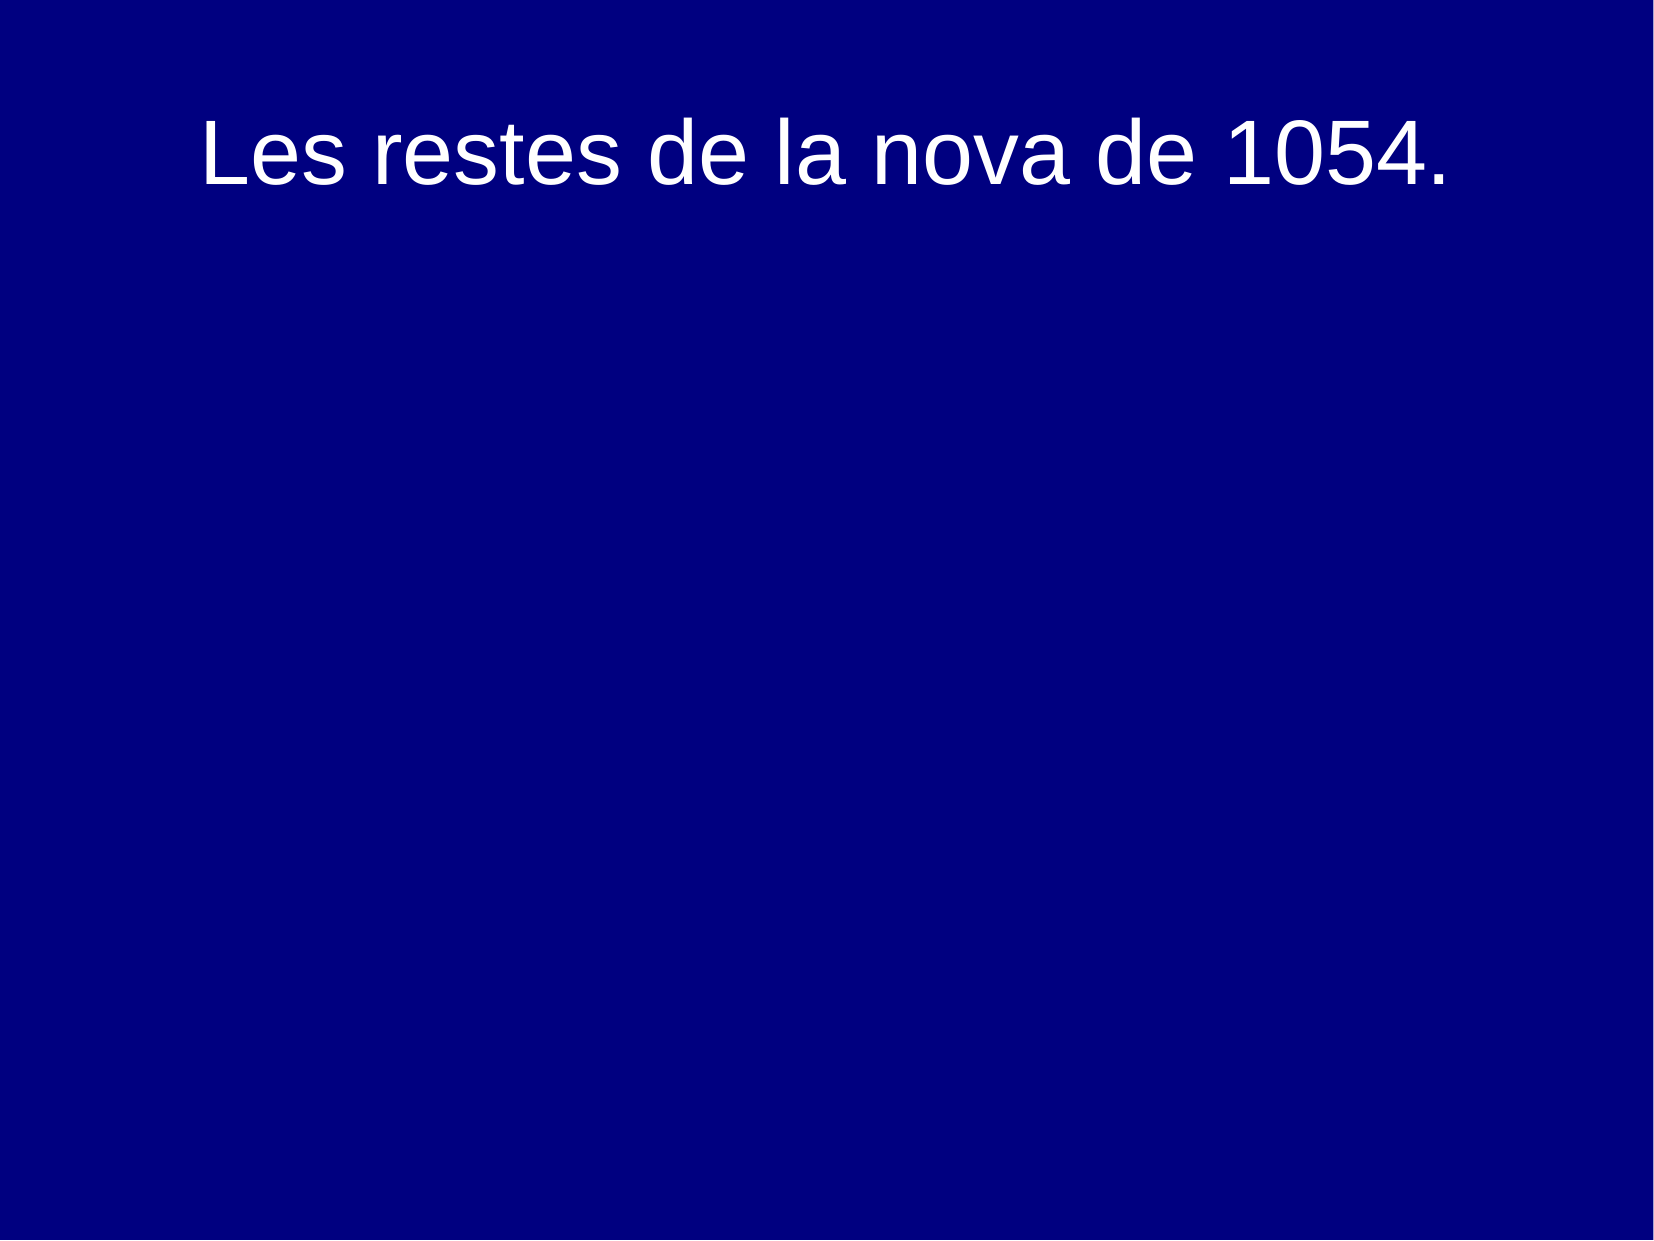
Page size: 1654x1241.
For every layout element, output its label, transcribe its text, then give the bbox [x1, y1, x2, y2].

title Les restes de la nova de 1054. [82, 49, 1571, 257]
